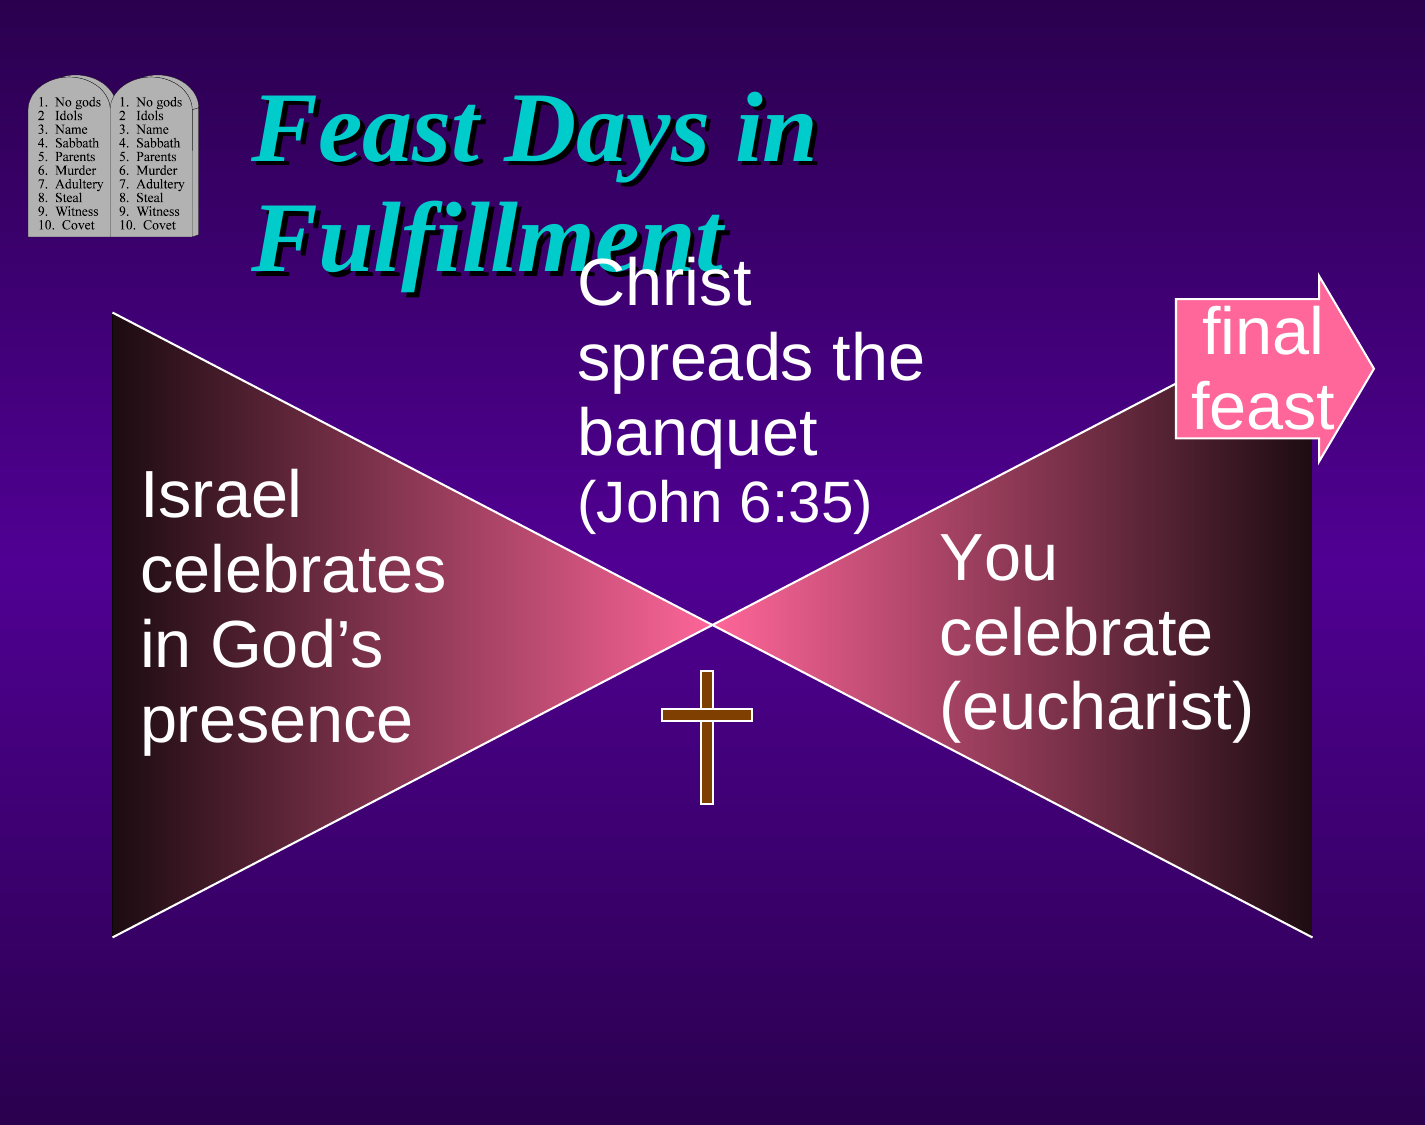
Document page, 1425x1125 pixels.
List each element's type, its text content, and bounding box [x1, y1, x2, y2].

text_box You celebrate (eucharist) [924, 512, 1288, 752]
text_box [661, 671, 753, 804]
text_box [717, 543, 924, 733]
text_box Christ spreads the banquet (John 6:35) [562, 237, 963, 543]
text_box [961, 386, 1313, 936]
text_box final feast [1176, 276, 1374, 462]
text_box Israel celebrates in God’s presence [124, 449, 513, 765]
text_box [513, 523, 708, 727]
text_box [112, 314, 439, 936]
title Feast Days in Fulfillment [237, 64, 1319, 301]
